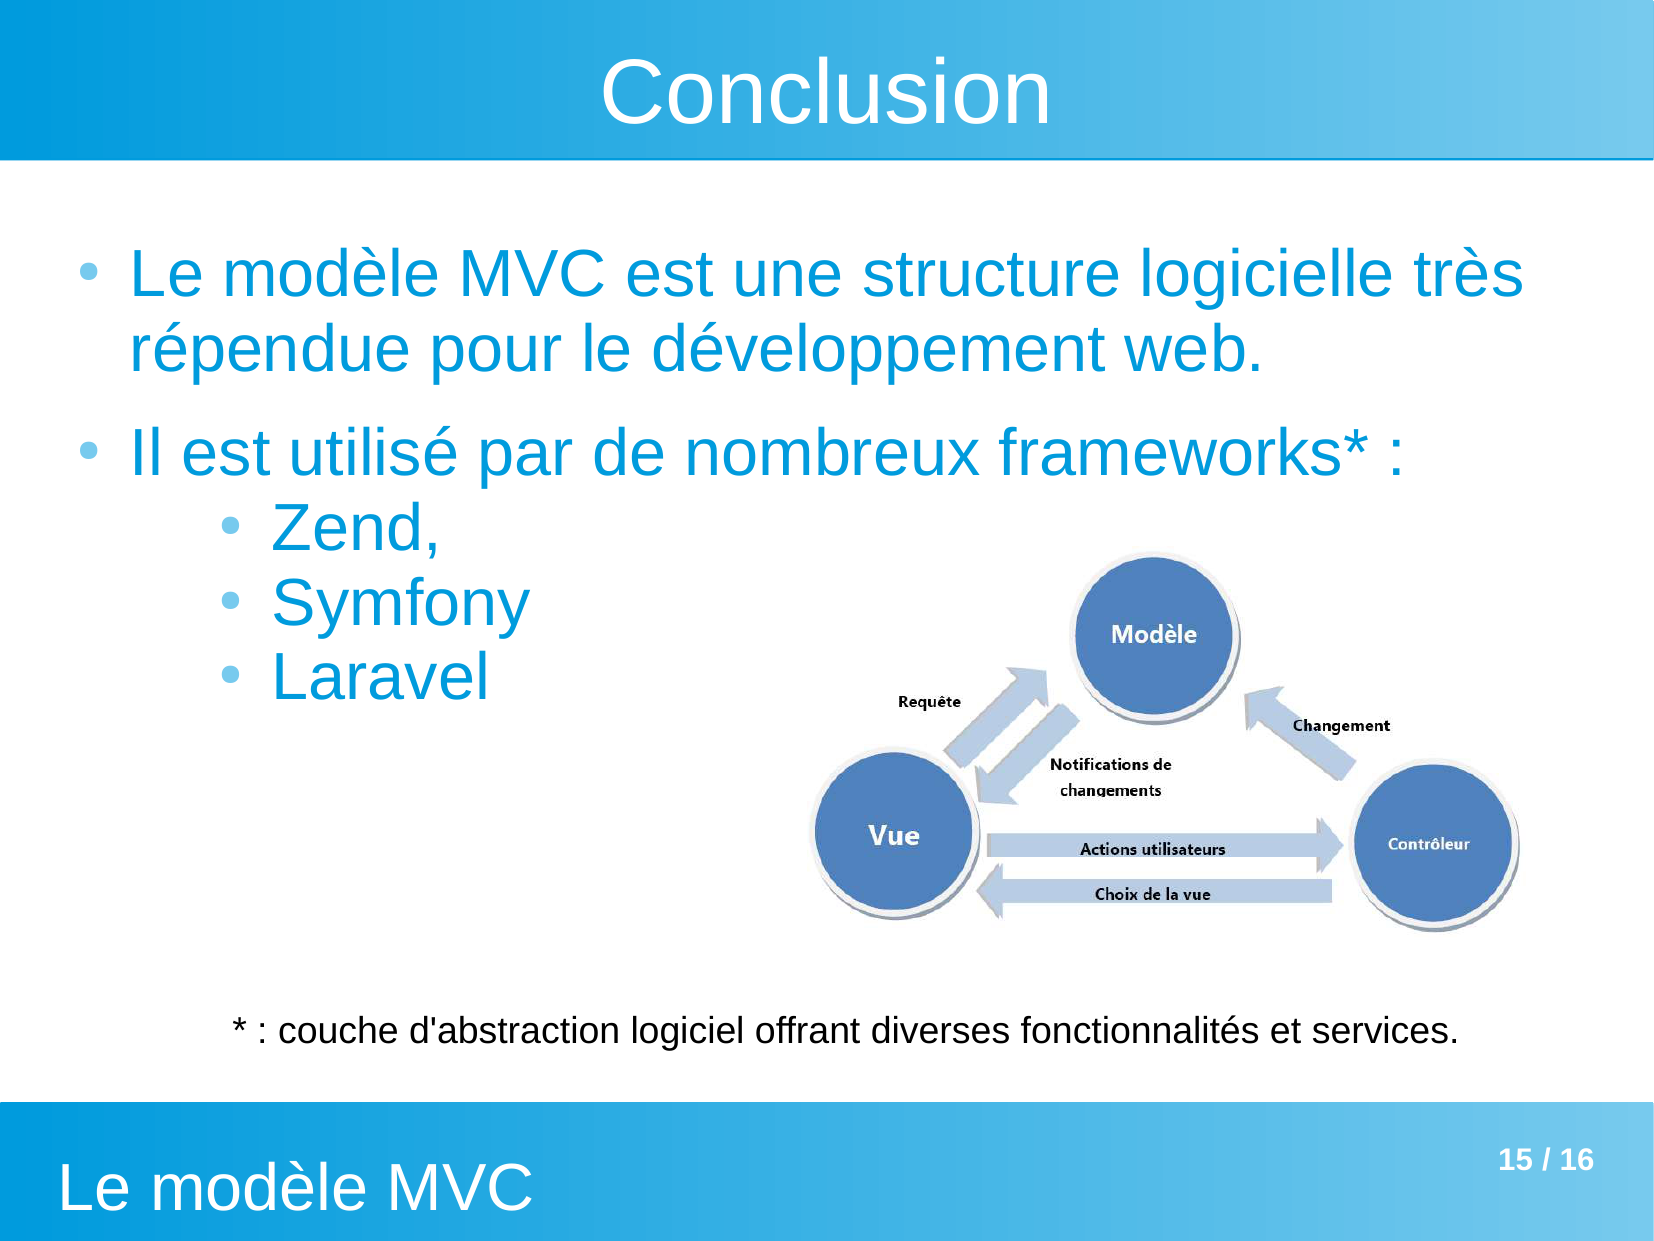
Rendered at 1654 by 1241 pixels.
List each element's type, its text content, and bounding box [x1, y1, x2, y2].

picture [807, 546, 1526, 940]
title Conclusion [59, 39, 1595, 144]
list Le modèle MVC est une structure logicielle très répendue pour le développement web. Il est utilisé par de nombreux frameworks* : Zend, Symfony Laravel [59, 236, 1595, 949]
text_box * : couche d'abstraction logiciel offrant diverses fonctionnalités et services. [217, 1002, 1488, 1059]
